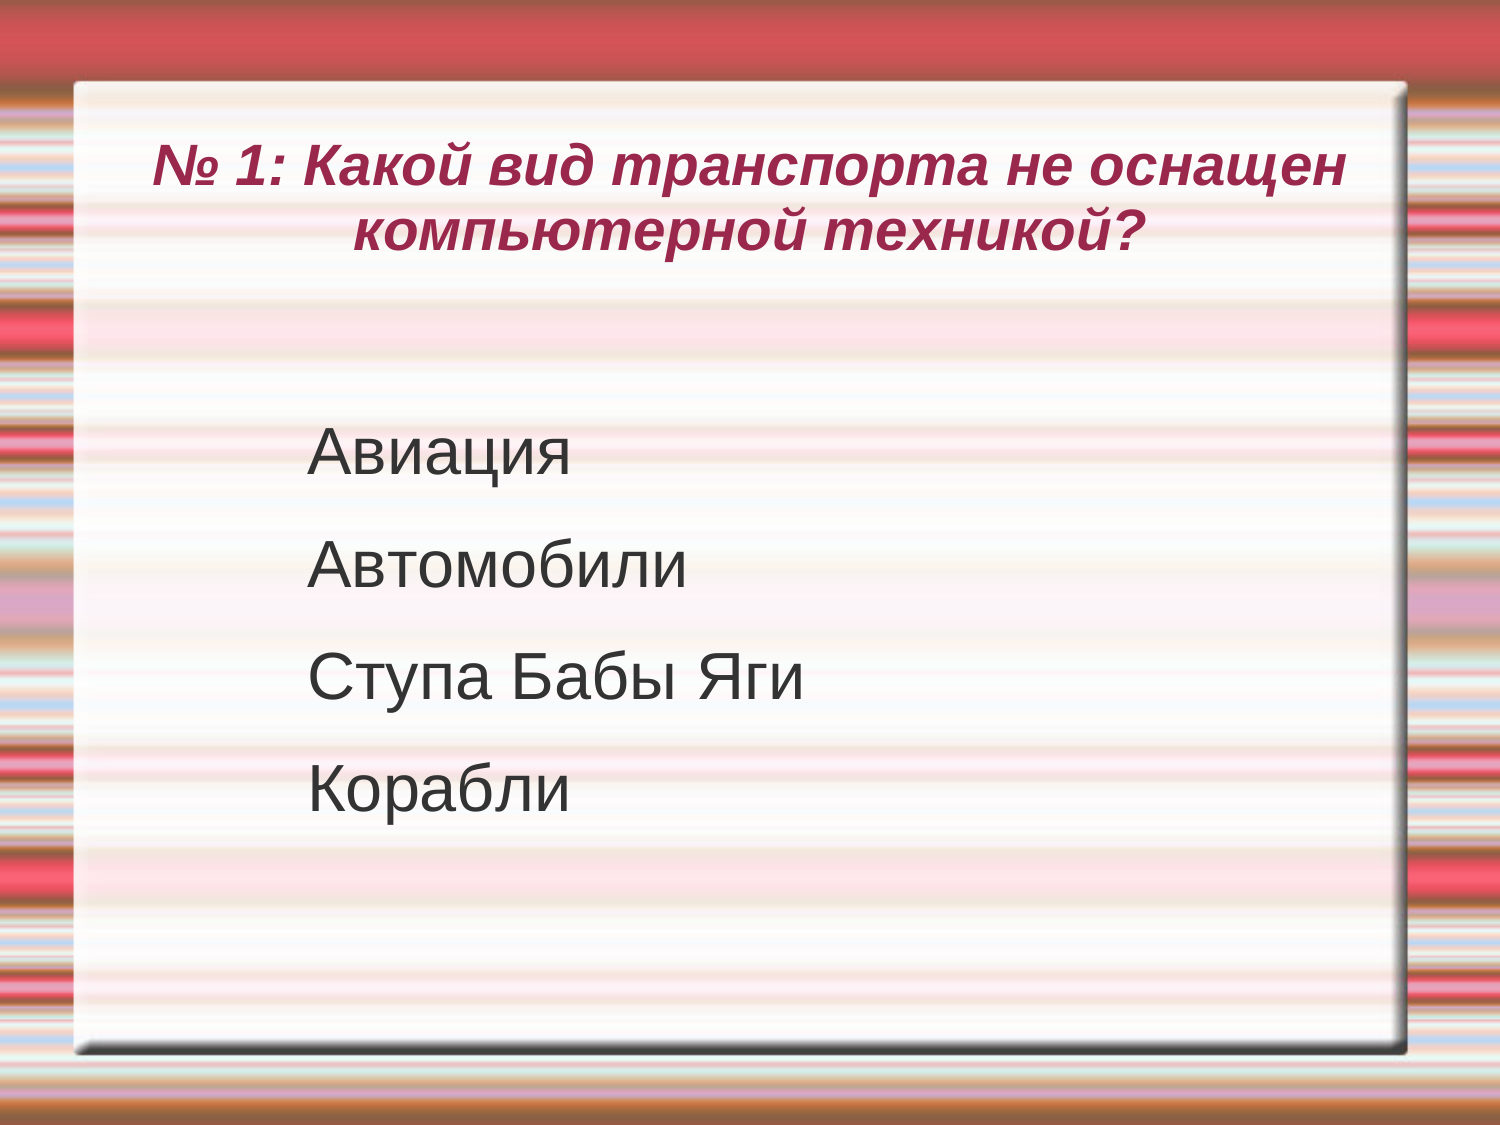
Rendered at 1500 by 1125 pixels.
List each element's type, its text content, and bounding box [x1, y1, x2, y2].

picture [0, 0, 1500, 1125]
list Авиация Автомобили Ступа Бабы Яги Корабли [295, 377, 1089, 886]
title № 1: Какой вид транспорта не оснащен компьютерной техникой? [110, 96, 1392, 300]
text_box [187, 1049, 501, 1125]
text_box [587, 1049, 1063, 1125]
